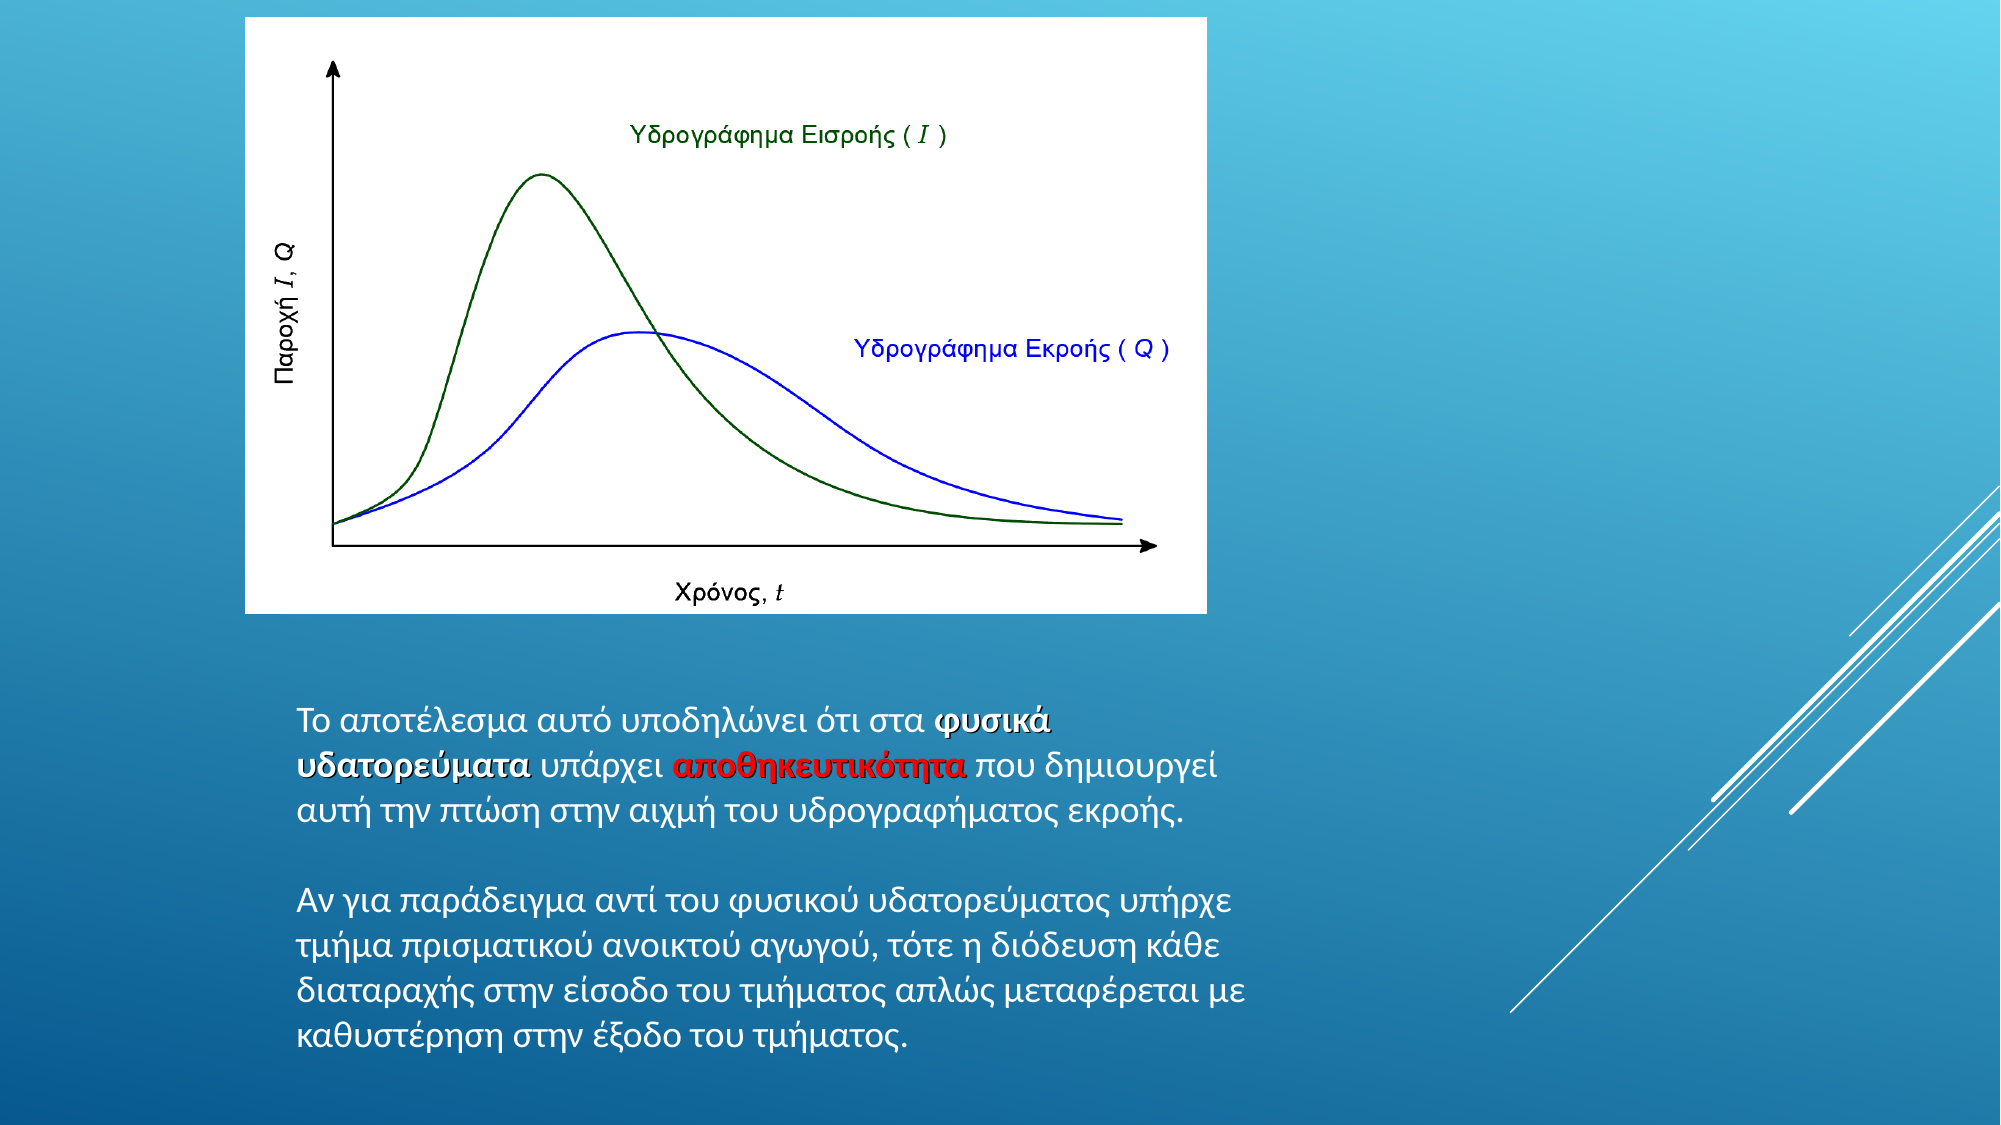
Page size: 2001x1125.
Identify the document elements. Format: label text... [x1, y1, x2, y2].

picture [245, 17, 1207, 614]
text_box Το αποτέλεσμα αυτό υποδηλώνει ότι στα φυσικά υδατορεύματα υπάρχει αποθηκευτικότητα που δημιουργεί αυτή την πτώση στην αιχμή του υδρογραφήματος εκροής. Αν για παράδειγμα αντί του φυσικού υδατορεύματος υπήρχε τμήμα πρισματικού ανοικτού αγωγού, τότε η διόδευση κάθε διαταραχής στην είσοδο του τμήματος απλώς μεταφέρεται με καθυστέρηση στην έξοδο του τμήματος. [281, 687, 1281, 1063]
